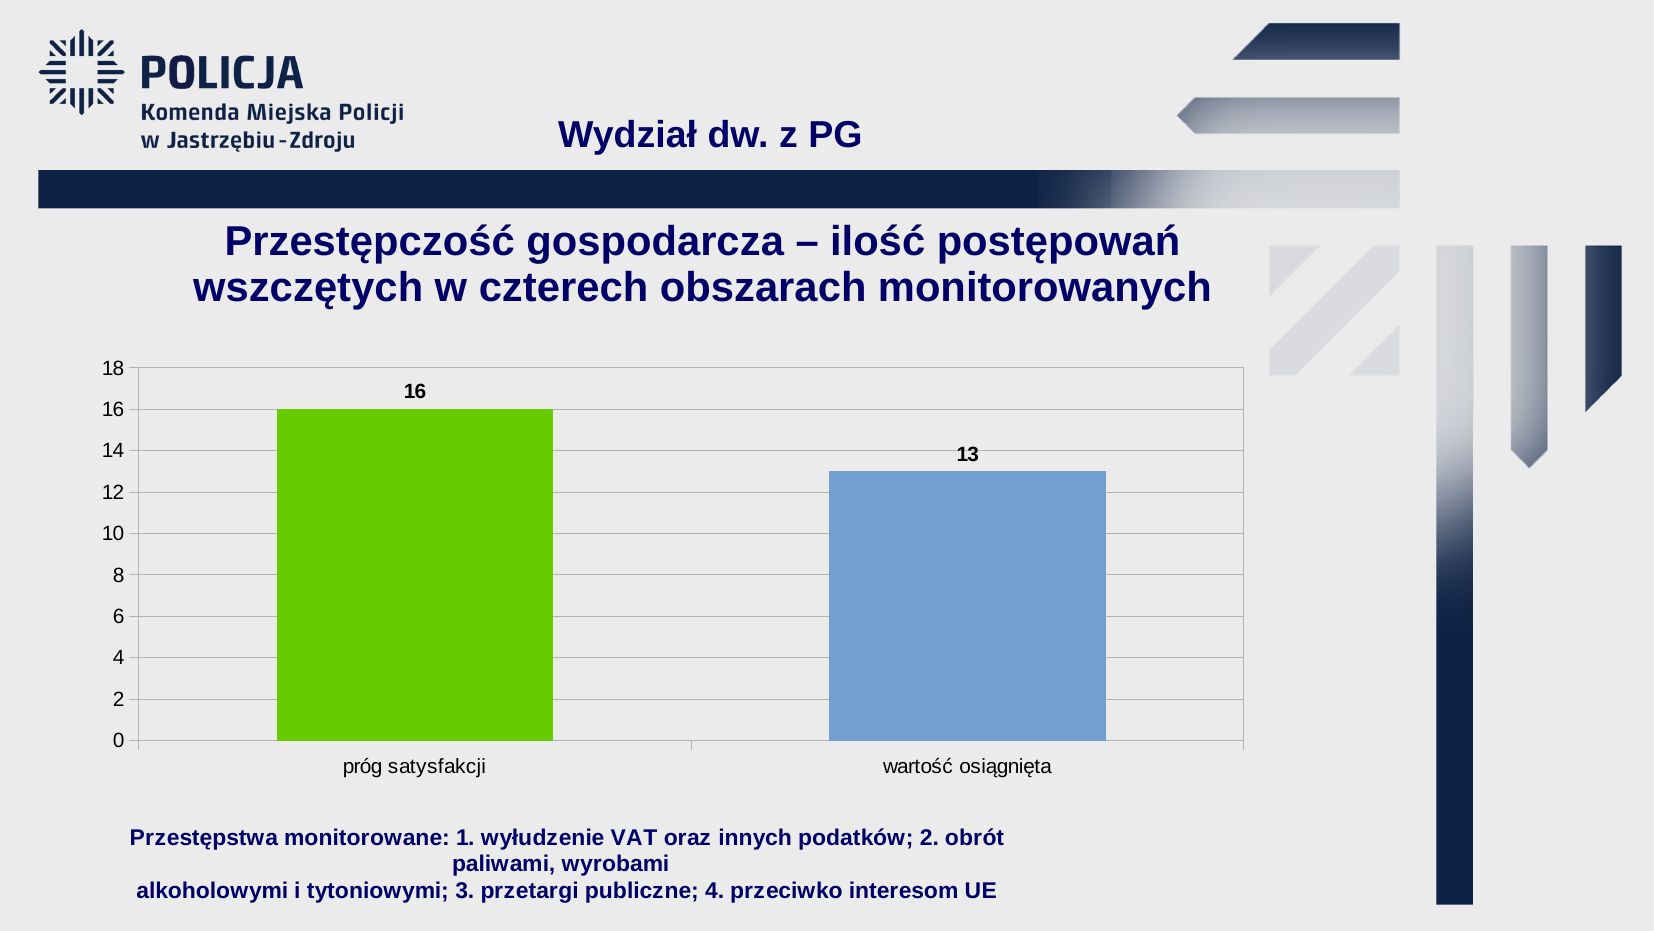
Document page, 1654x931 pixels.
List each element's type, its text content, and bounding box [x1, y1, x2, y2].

chart [71, 307, 1264, 910]
text_box Wydział dw. z PG [543, 106, 927, 164]
picture [0, 0, 1654, 931]
list Przestępczość gospodarcza – ilość postępowań wszczętych w czterech obszarach monitorowanych [82, 217, 1252, 307]
